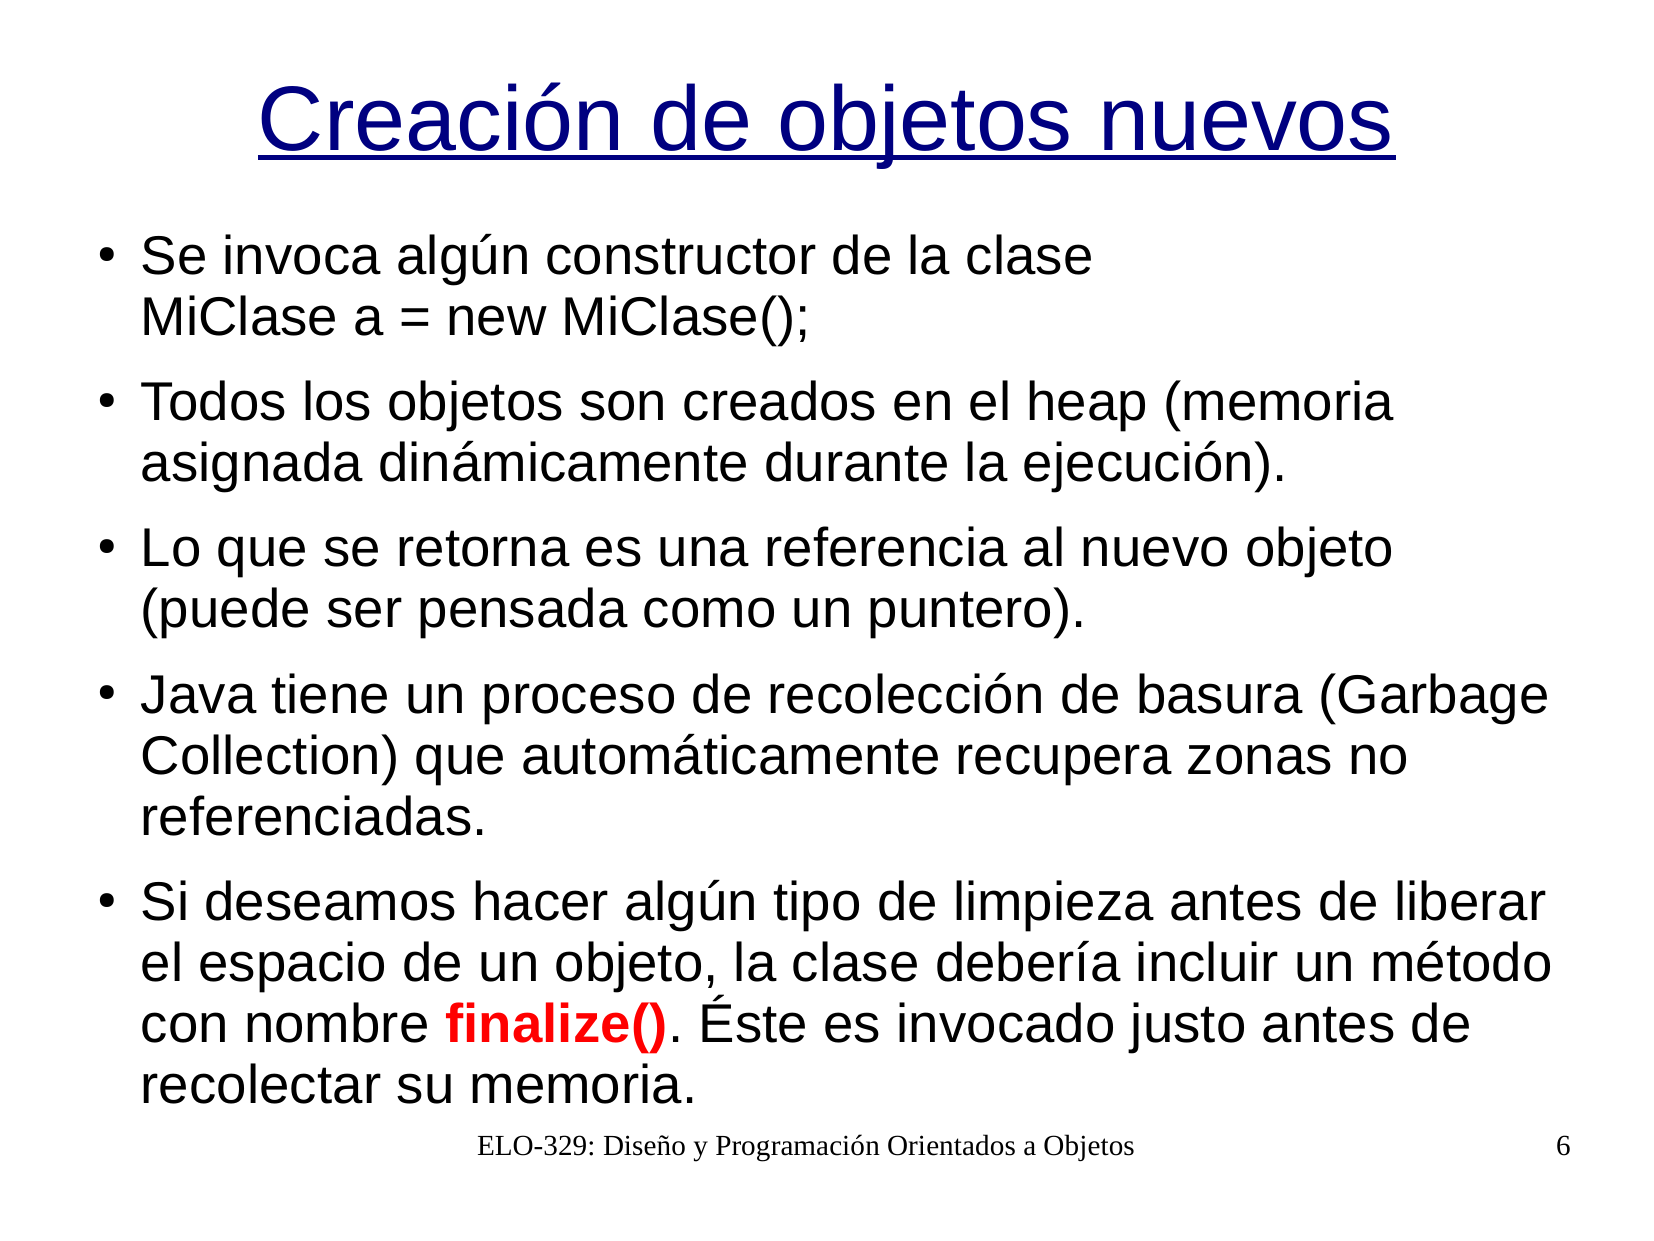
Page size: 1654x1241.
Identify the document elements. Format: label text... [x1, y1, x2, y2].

title Creación de objetos nuevos [82, 49, 1571, 188]
list Se invoca algún constructor de la clase MiClase a = new MiClase(); Todos los objetos son creados en el heap (memoria asignada dinámicamente durante la ejecución). Lo que se retorna es una referencia al nuevo objeto (puede ser pensada como un puntero). Java tiene un proceso de recolección de basura (Garbage Collection) que automáticamente recupera zonas no referenciadas. Si deseamos hacer algún tipo de limpieza antes de liberar el espacio de un objeto, la clase debería incluir un método con nombre finalize(). Éste es invocado justo antes de recolectar su memoria. [82, 225, 1571, 1126]
